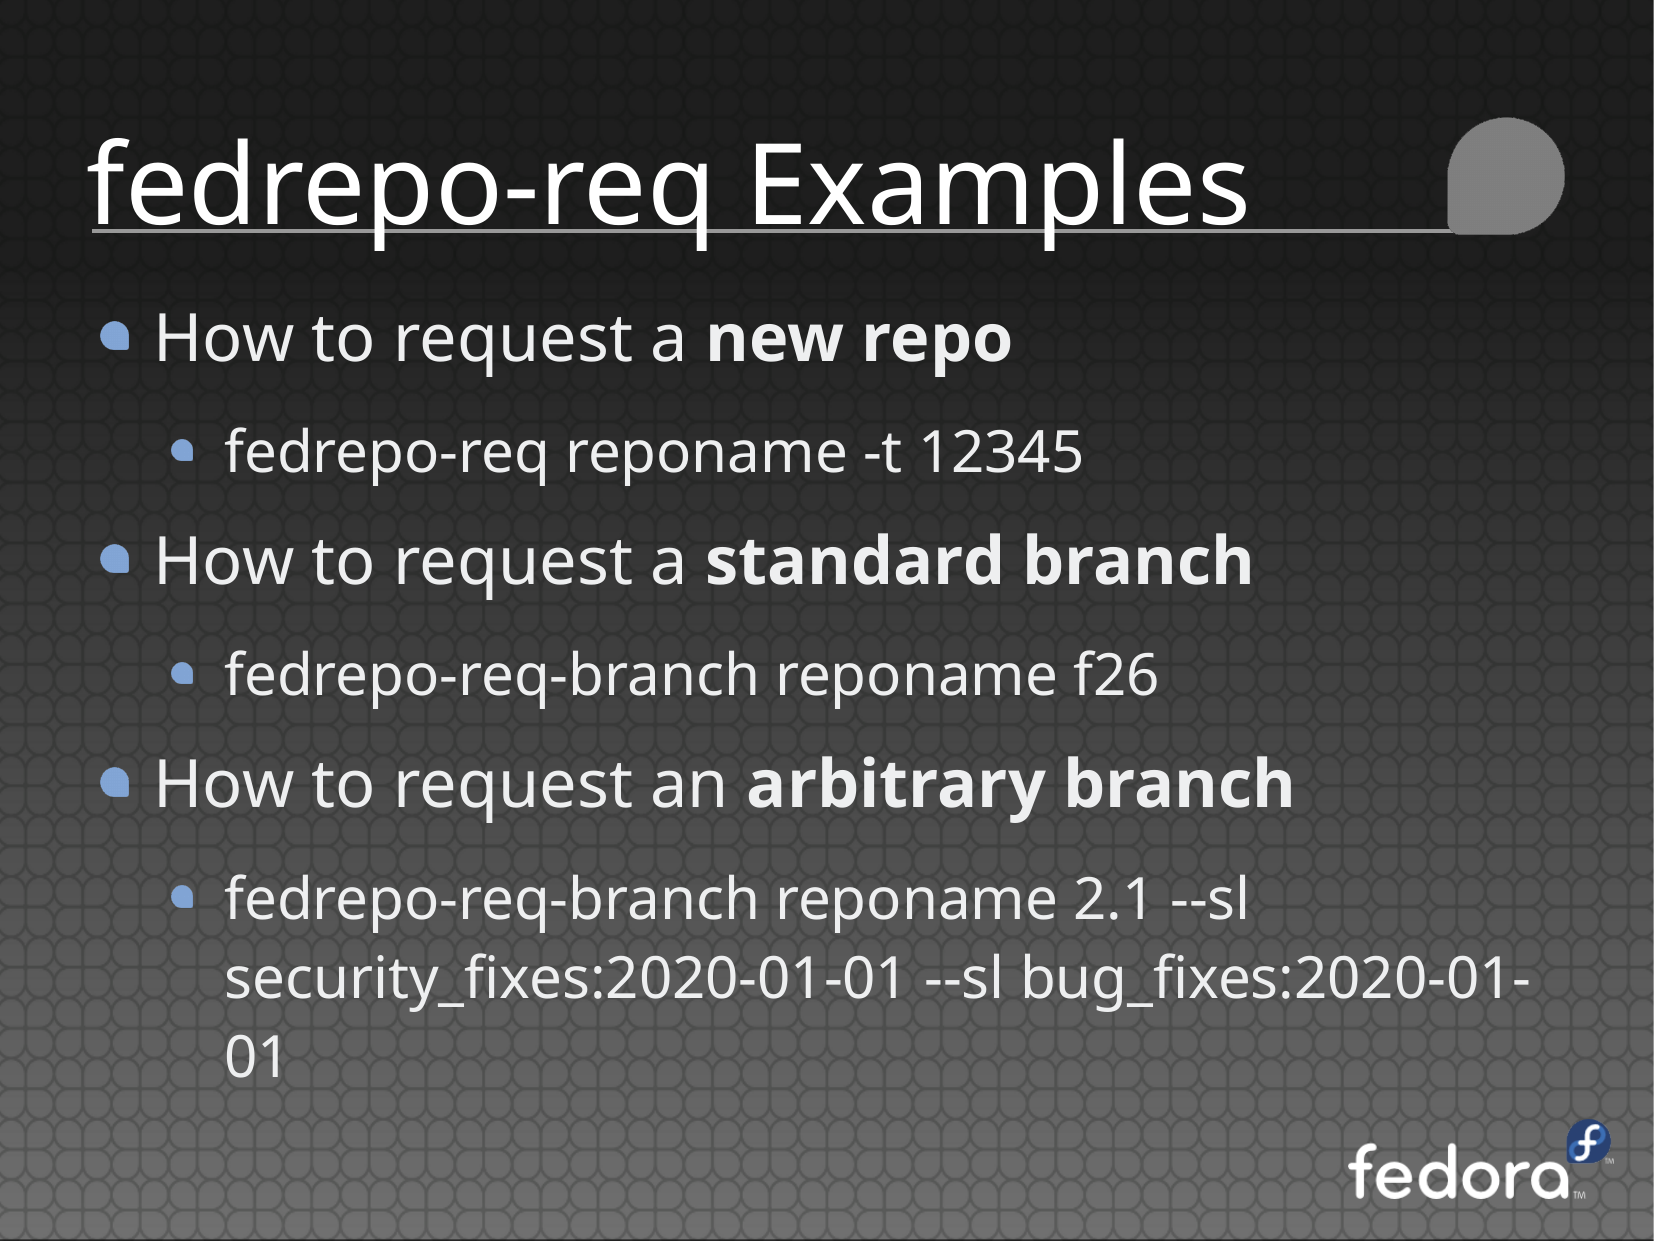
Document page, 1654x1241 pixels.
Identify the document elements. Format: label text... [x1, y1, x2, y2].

list How to request a new repo fedrepo-req reponame -t 12345 How to request a standard branch fedrepo-req-branch reponame f26 How to request an arbitrary branch fedrepo-req-branch reponame 2.1 --sl security_fixes:2020-01-01 --sl bug_fixes:2020-01-01 [82, 290, 1571, 1010]
title fedrepo-req Examples [86, 112, 1576, 249]
picture [0, 0, 1654, 1241]
